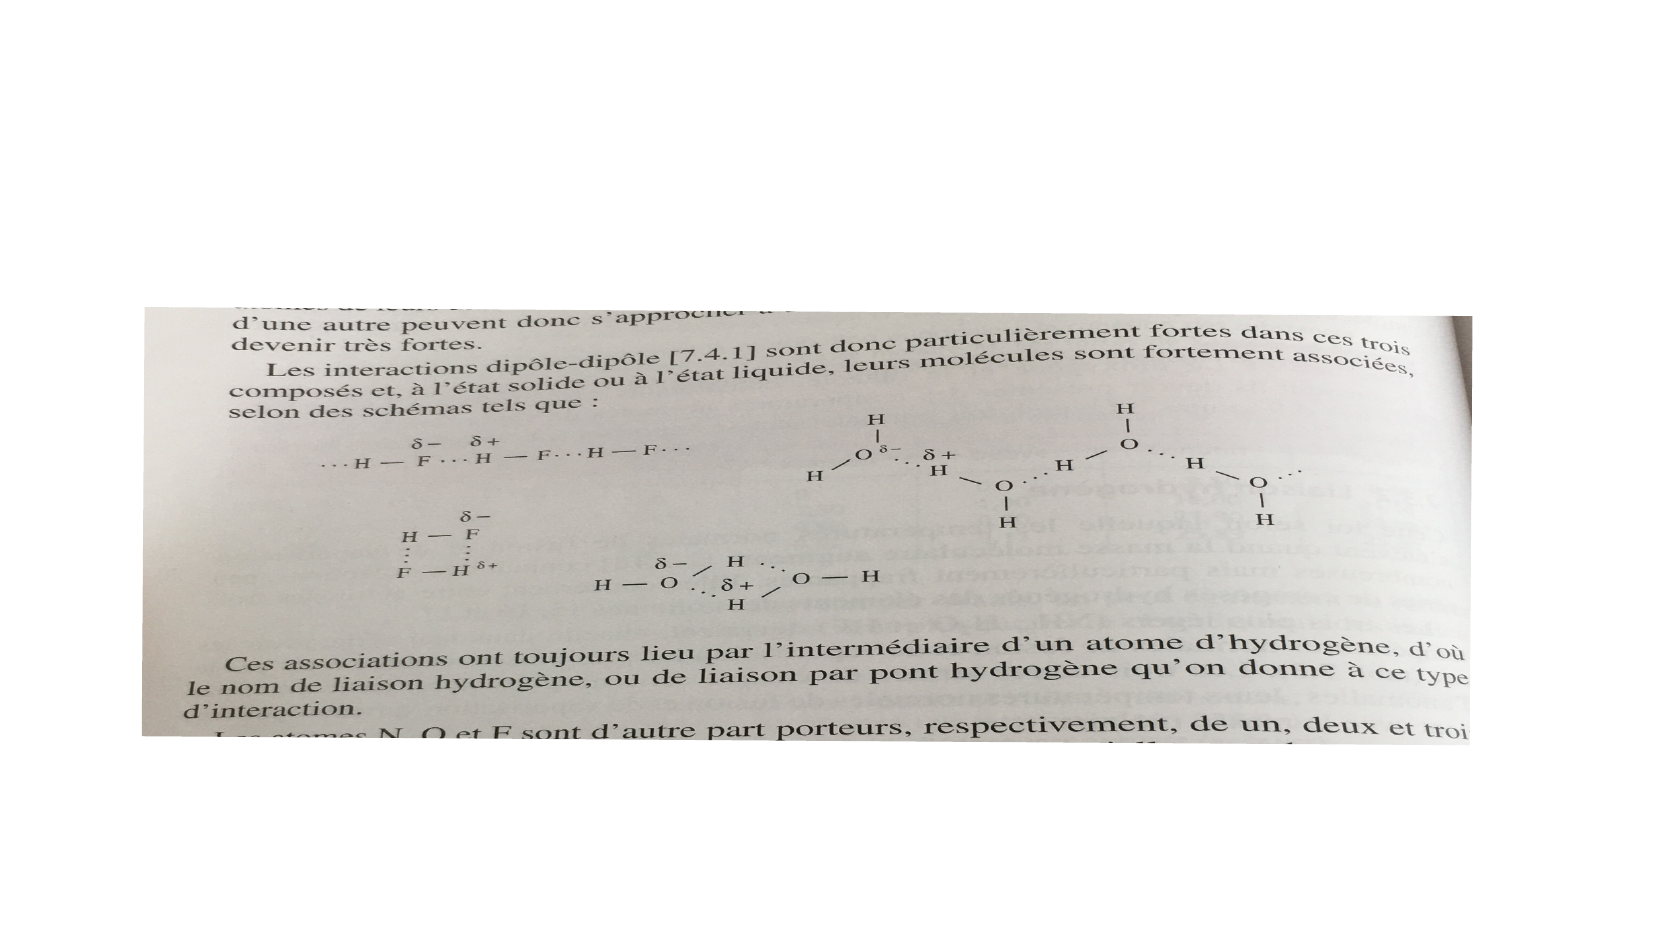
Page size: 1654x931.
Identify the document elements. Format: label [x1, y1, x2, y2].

picture [141, 307, 1473, 746]
